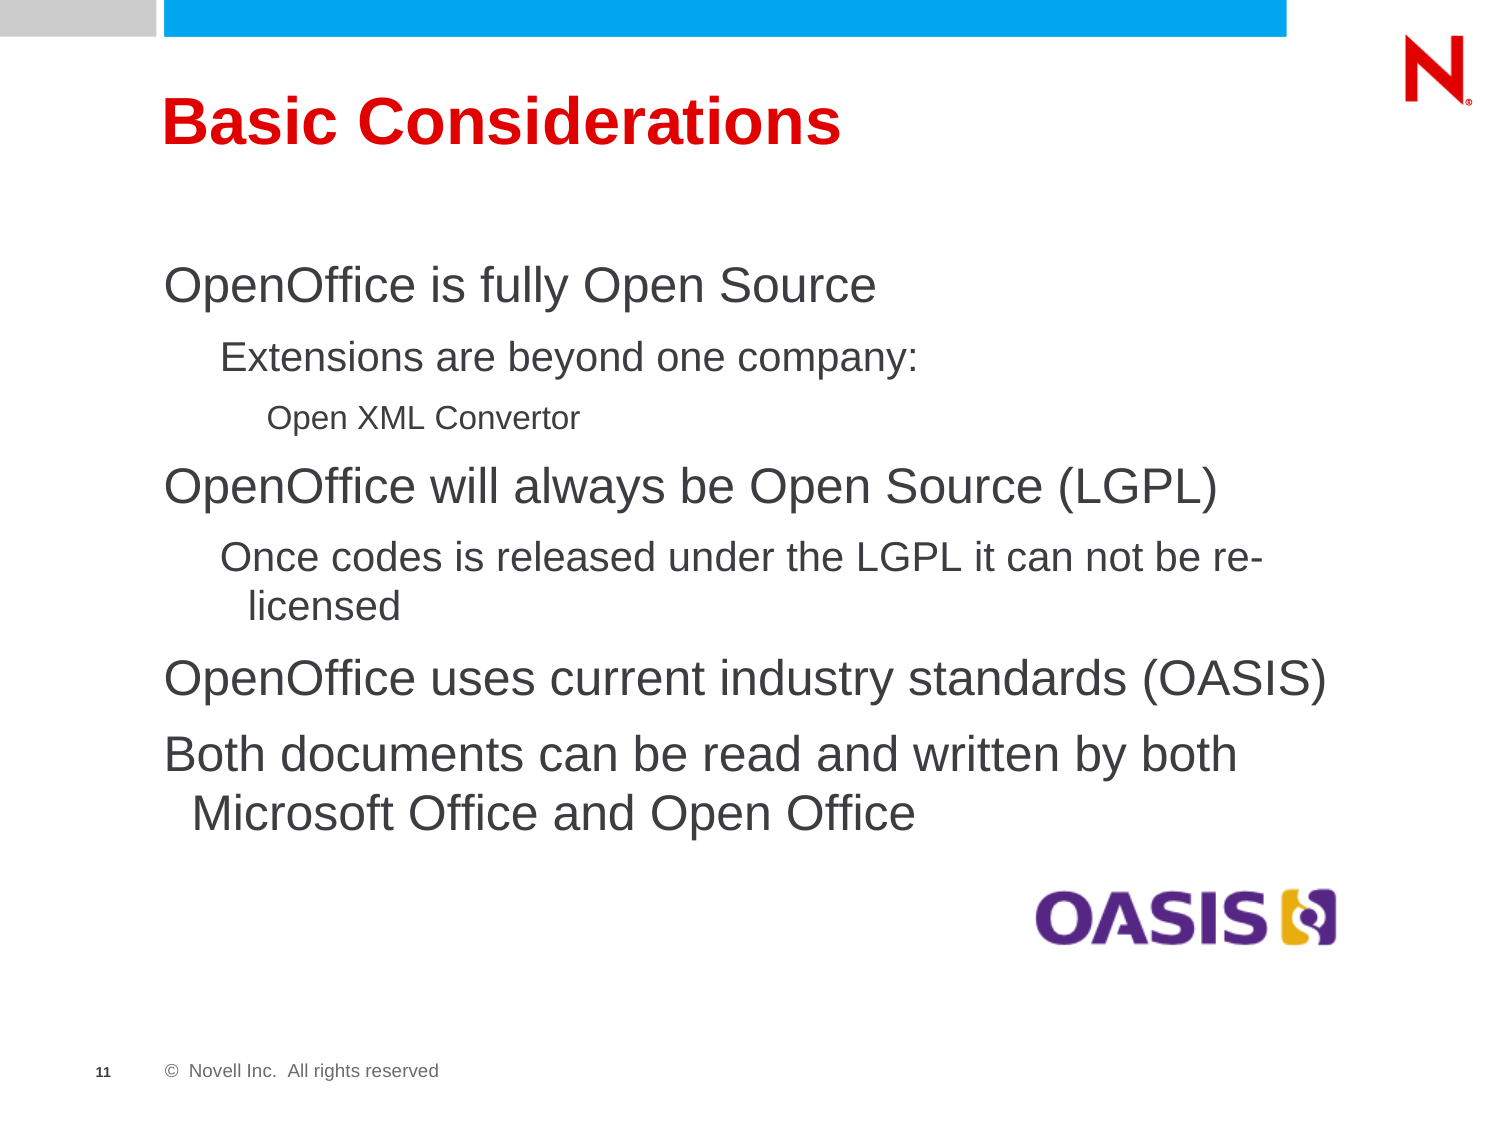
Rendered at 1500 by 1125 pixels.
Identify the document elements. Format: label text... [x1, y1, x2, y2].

title Basic Considerations [161, 41, 1383, 205]
list OpenOffice is fully Open Source Extensions are beyond one company: Open XML Convertor OpenOffice will always be Open Source (LGPL) Once codes is released under the LGPL it can not be re-licensed OpenOffice uses current industry standards (OASIS) Both documents can be read and written by both Microsoft Office and Open Office [163, 254, 1404, 986]
picture [1029, 880, 1345, 954]
picture [1403, 32, 1473, 107]
